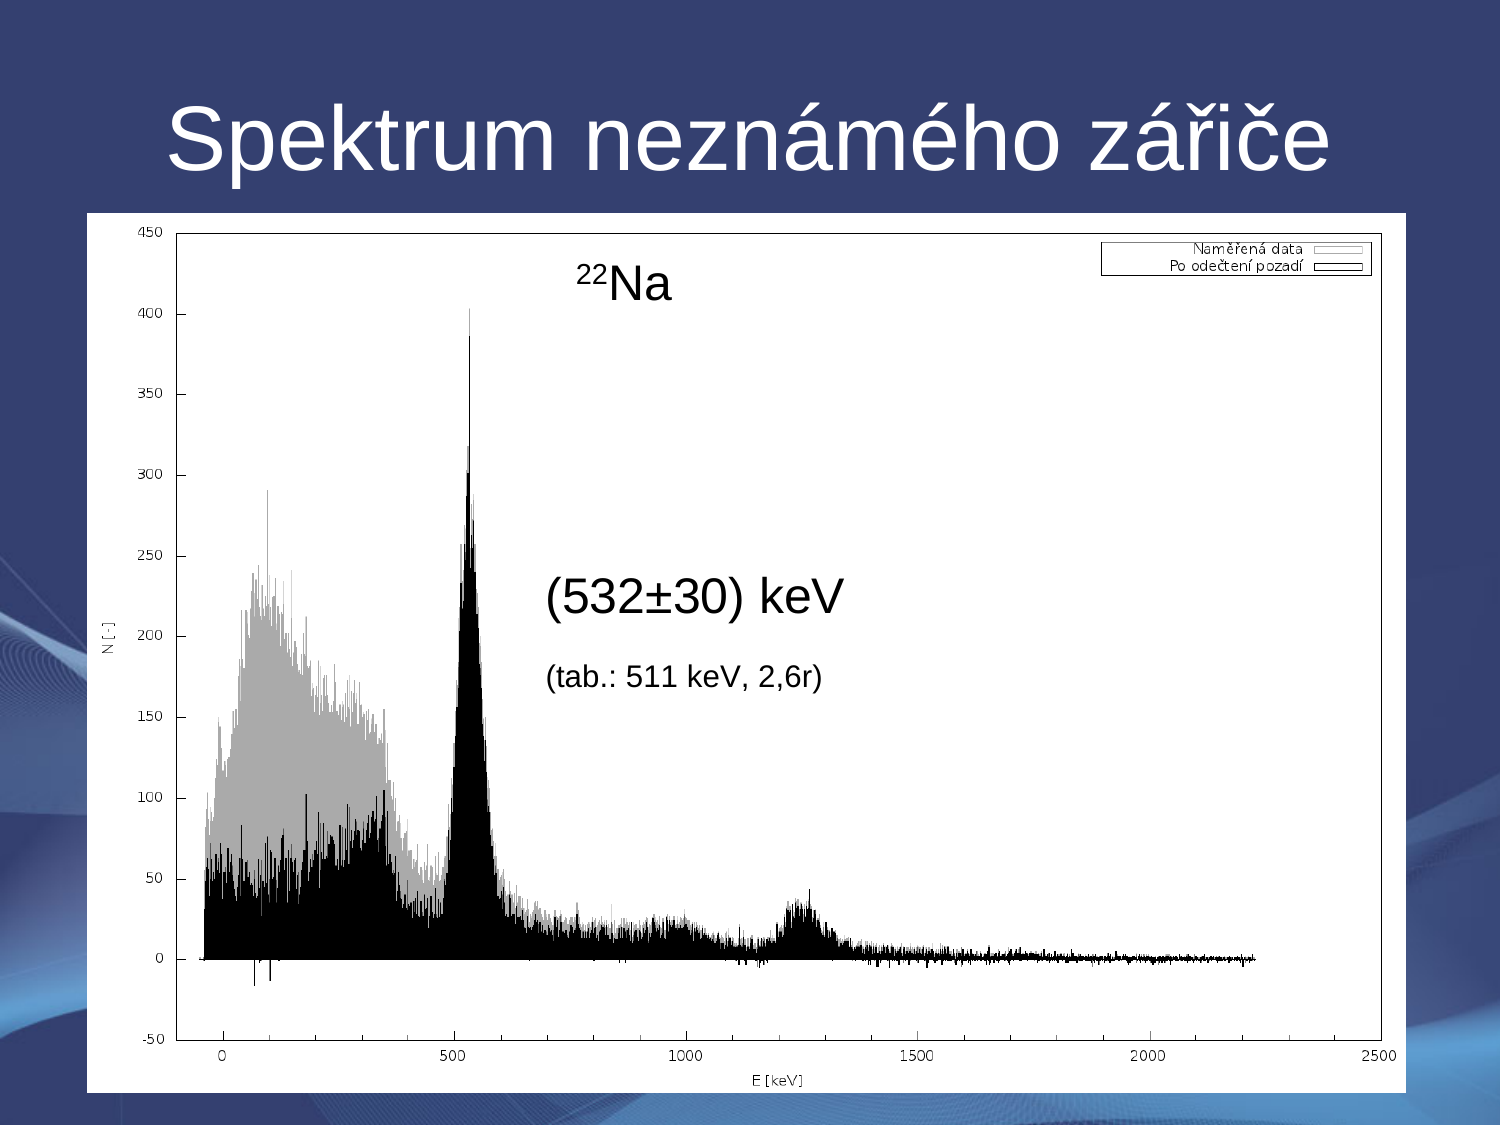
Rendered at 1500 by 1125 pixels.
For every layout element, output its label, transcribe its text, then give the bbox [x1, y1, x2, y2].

text_box (532±30) keV (tab.: 511 keV, 2,6r) [530, 561, 861, 702]
text_box 22Na [561, 248, 687, 321]
title Spektrum neznámého zářiče [75, 45, 1426, 233]
picture [0, 0, 1500, 1125]
